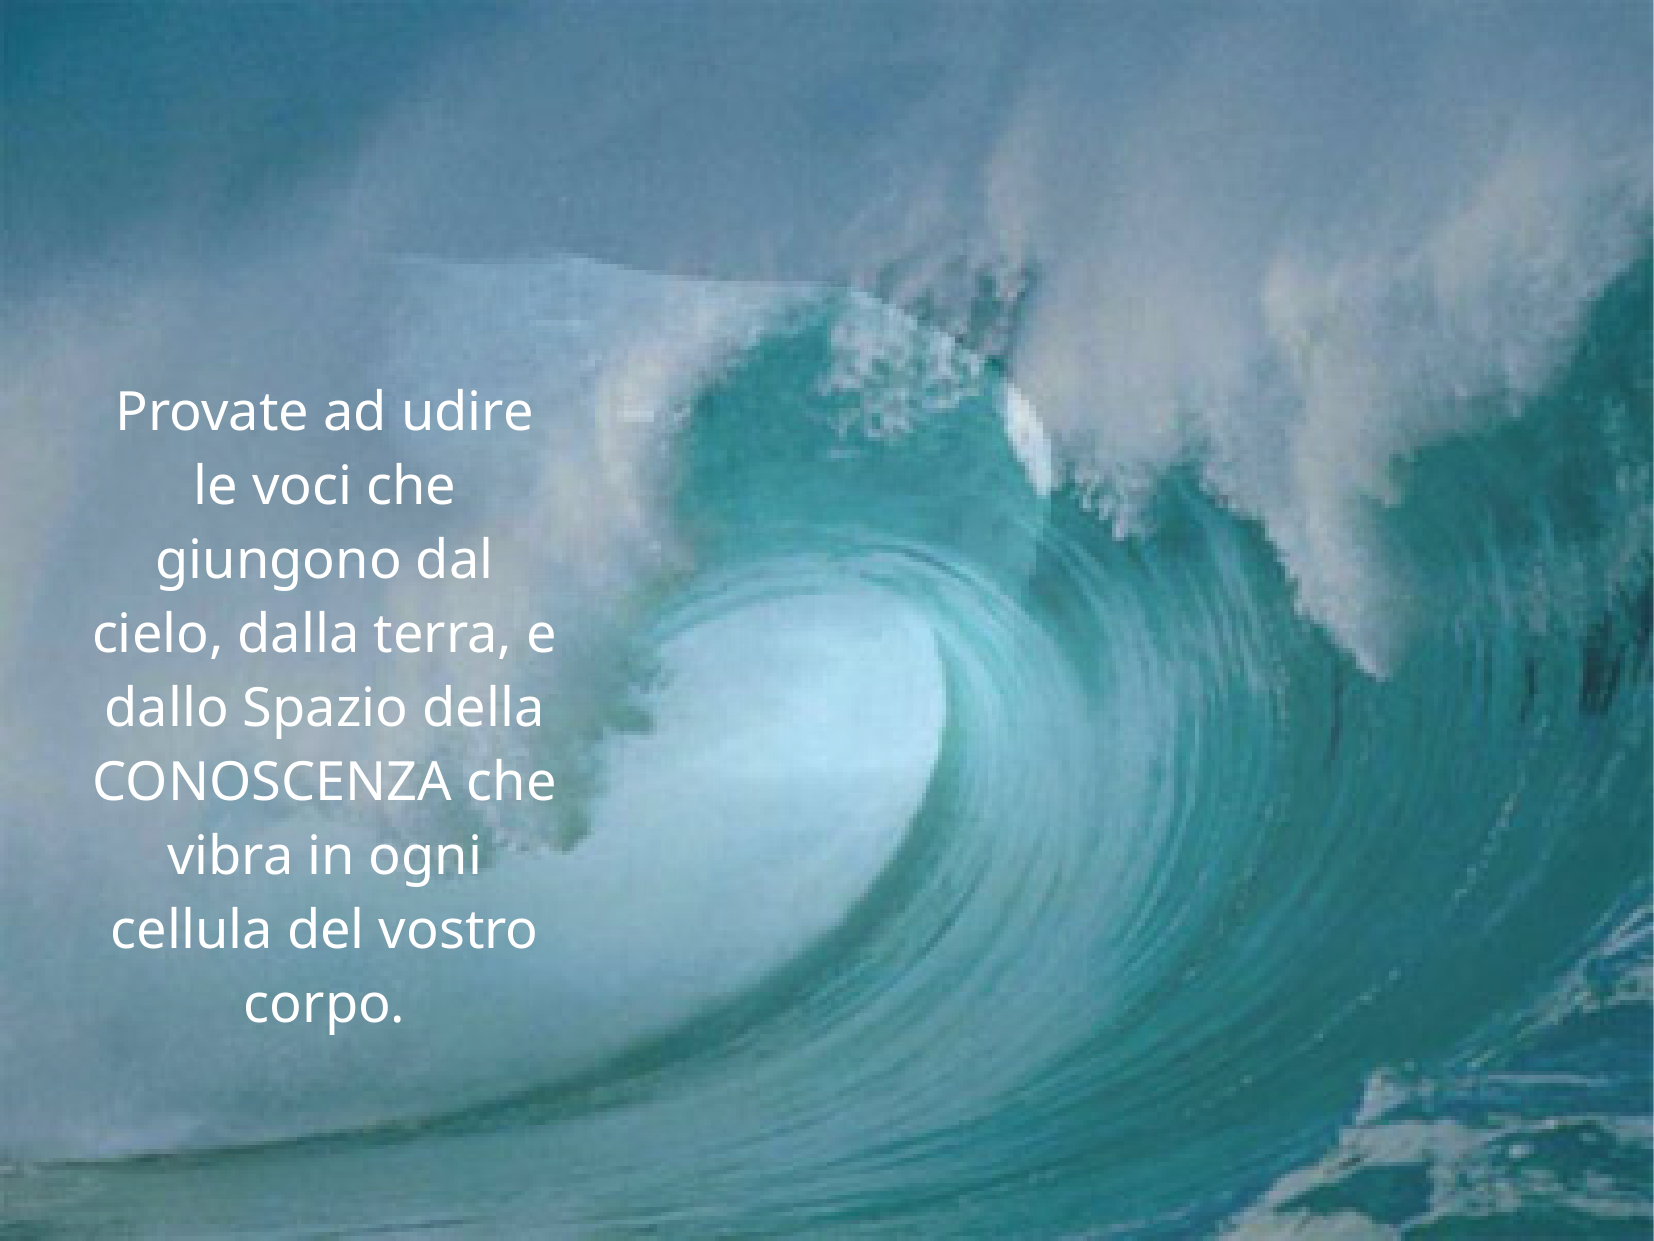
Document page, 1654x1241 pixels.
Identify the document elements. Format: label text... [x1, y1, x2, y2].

picture [0, 0, 1654, 1241]
title Provate ad udire le voci che giungono dal cielo, dalla terra, e dallo Spazio della CONOSCENZA che vibra in ogni cellula del vostro corpo. [88, 354, 562, 1058]
